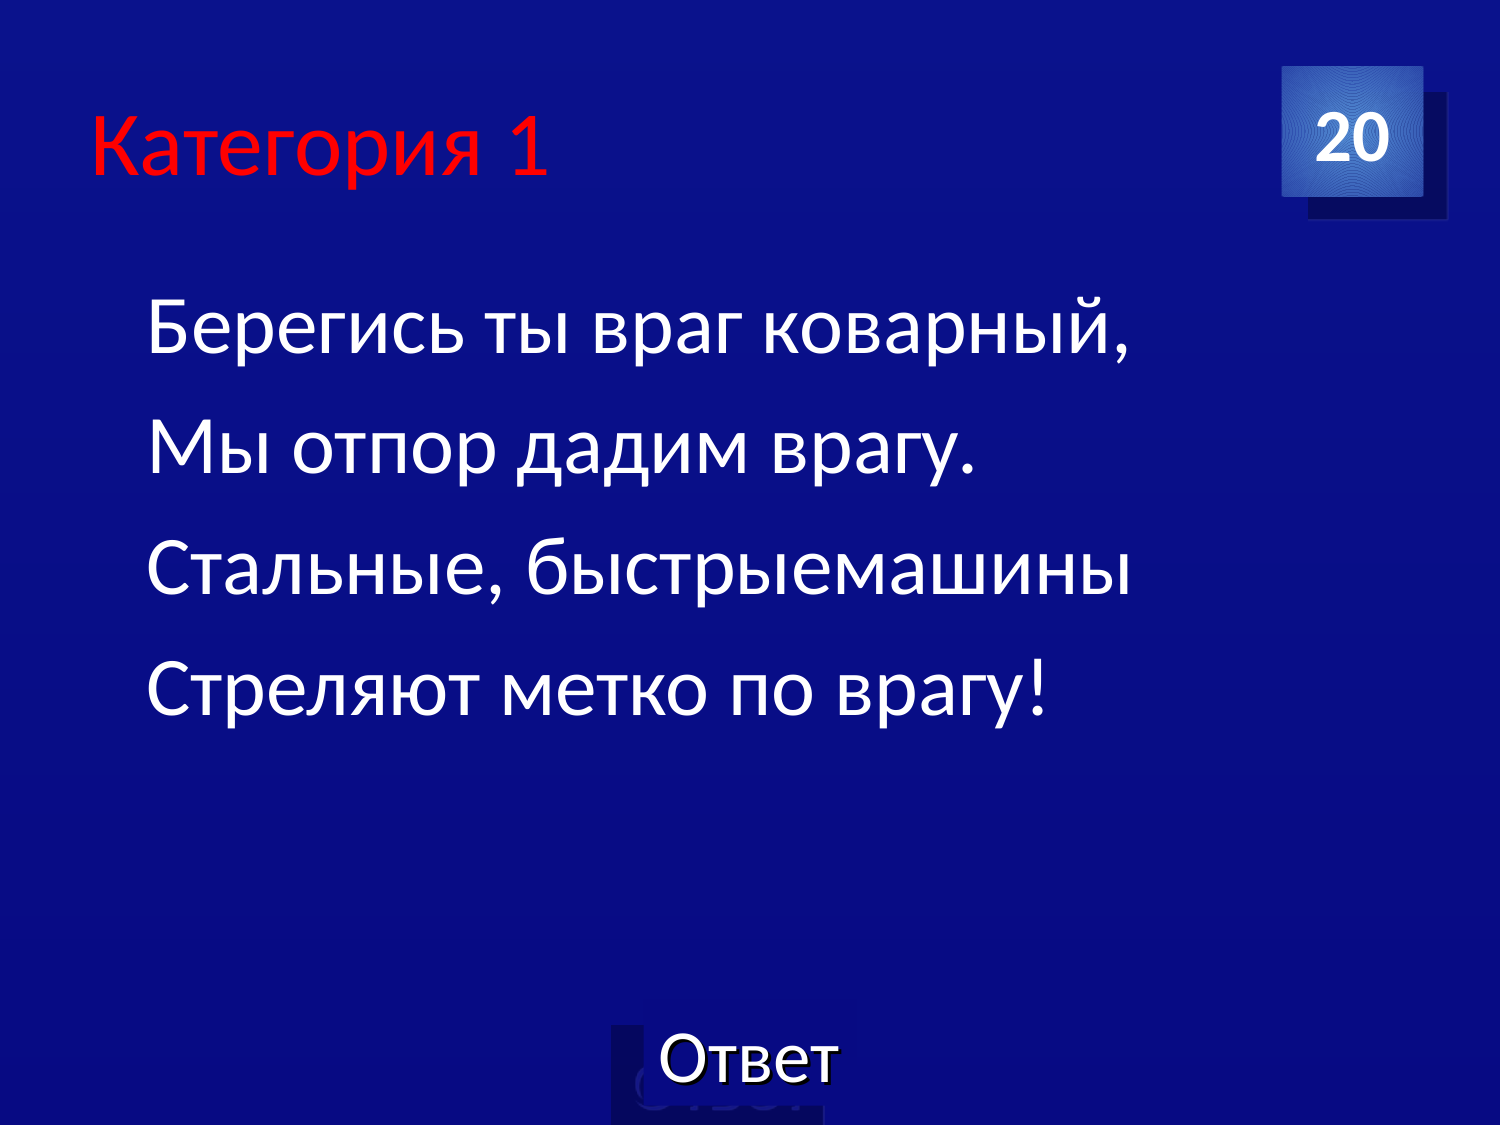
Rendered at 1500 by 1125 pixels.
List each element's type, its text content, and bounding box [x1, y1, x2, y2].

list Берегись ты враг коварный, Мы отпор дадим врагу. Стальные, быстрыемашины Стреляют метко по врагу! [75, 262, 1426, 1000]
title Категория 1 [75, 45, 1258, 233]
text_box 20 [1282, 66, 1423, 196]
